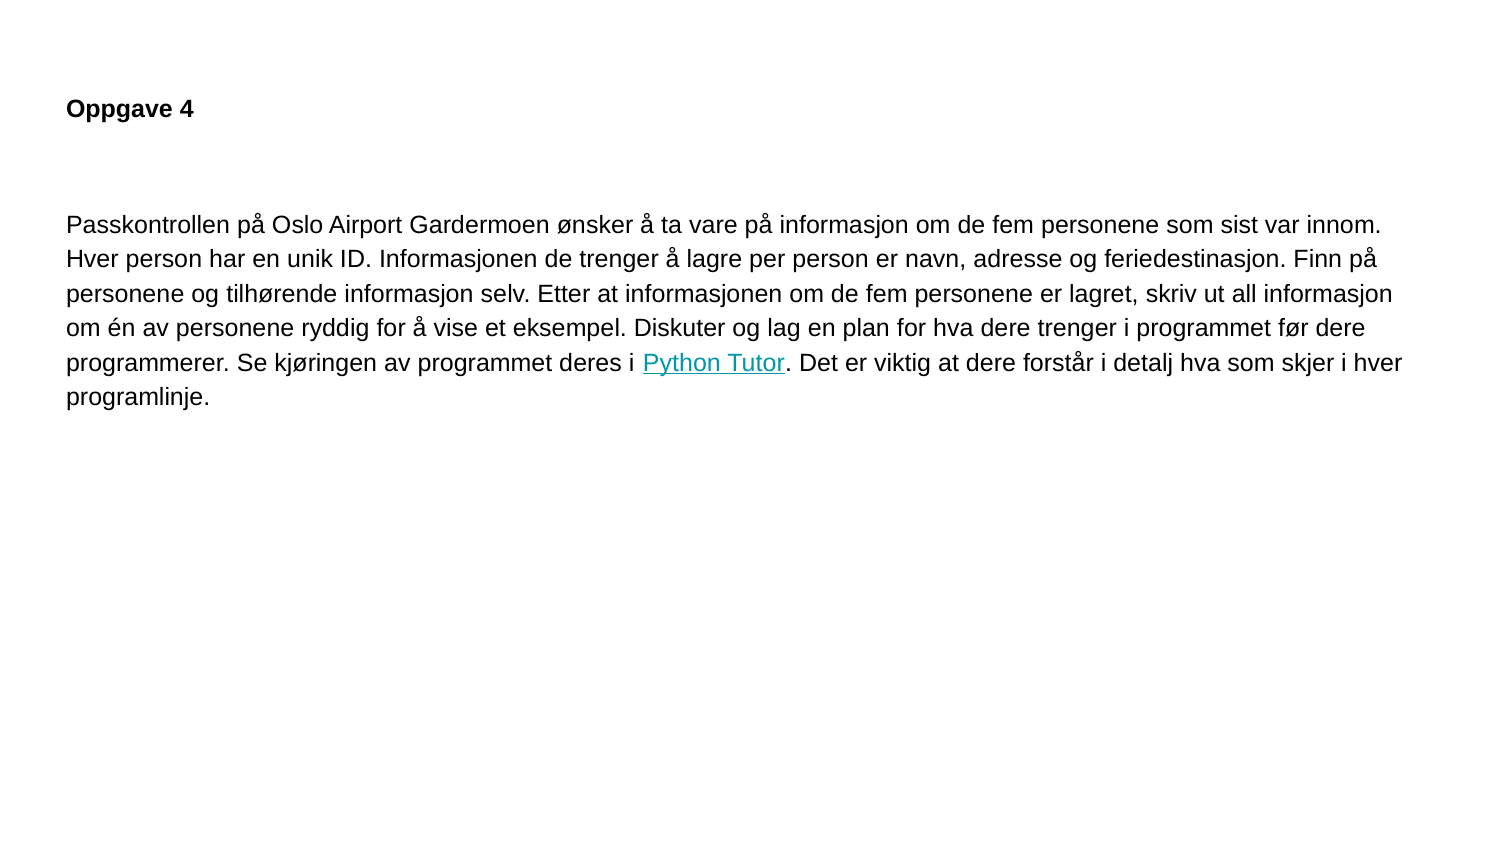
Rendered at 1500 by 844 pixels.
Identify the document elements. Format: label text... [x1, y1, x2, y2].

title Oppgave 4 [51, 72, 1449, 167]
list Passkontrollen på Oslo Airport Gardermoen ønsker å ta vare på informasjon om de fem personene som sist var innom. Hver person har en unik ID. Informasjonen de trenger å lagre per person er navn, adresse og feriedestinasjon. Finn på personene og tilhørende informasjon selv. Etter at informasjonen om de fem personene er lagret, skriv ut all informasjon om én av personene ryddig for å vise et eksempel. Diskuter og lag en plan for hva dere trenger i programmet før dere programmerer. Se kjøringen av programmet deres i Python Tutor. Det er viktig at dere forstår i detalj hva som skjer i hver programlinje. [51, 189, 1449, 750]
